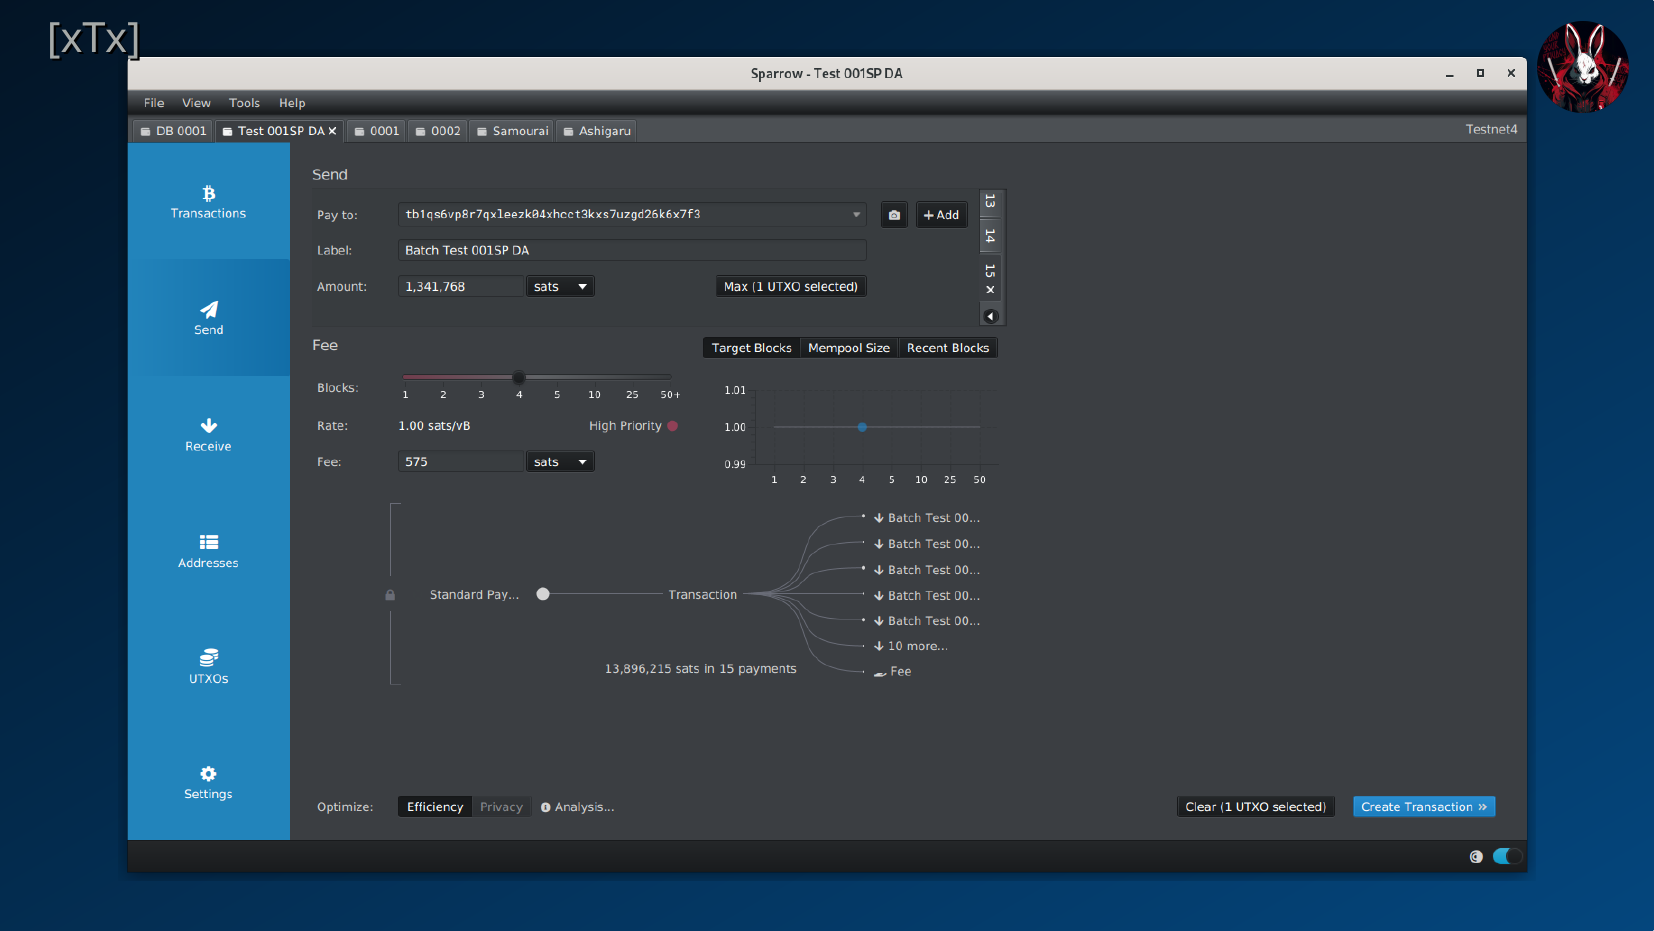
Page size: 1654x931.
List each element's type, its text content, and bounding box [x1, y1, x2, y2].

text_box [xTx] [0, 0, 188, 76]
picture [1537, 21, 1629, 113]
picture [118, 49, 1536, 881]
